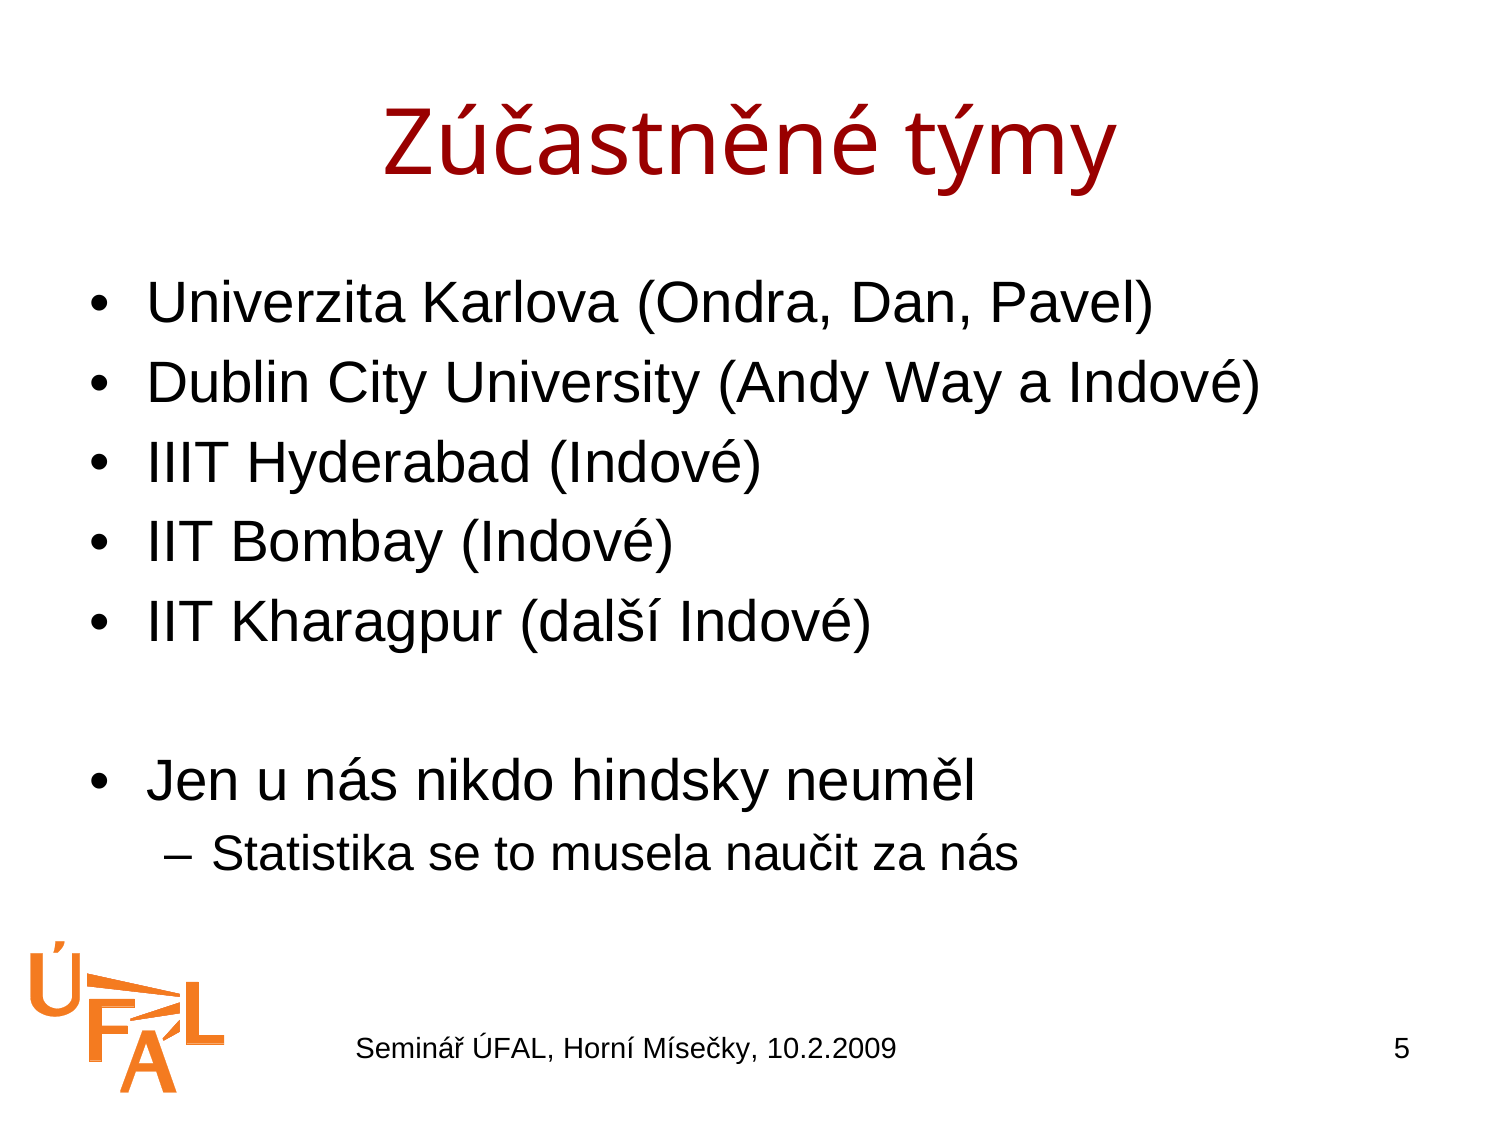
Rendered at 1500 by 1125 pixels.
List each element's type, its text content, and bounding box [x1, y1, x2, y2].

title Zúčastněné týmy [75, 45, 1426, 233]
list Univerzita Karlova (Ondra, Dan, Pavel) Dublin City University (Andy Way a Indové) IIIT Hyderabad (Indové) IIT Bombay (Indové) IIT Kharagpur (další Indové) Jen u nás nikdo hindsky neuměl Statistika se to musela naučit za nás [75, 262, 1426, 1006]
